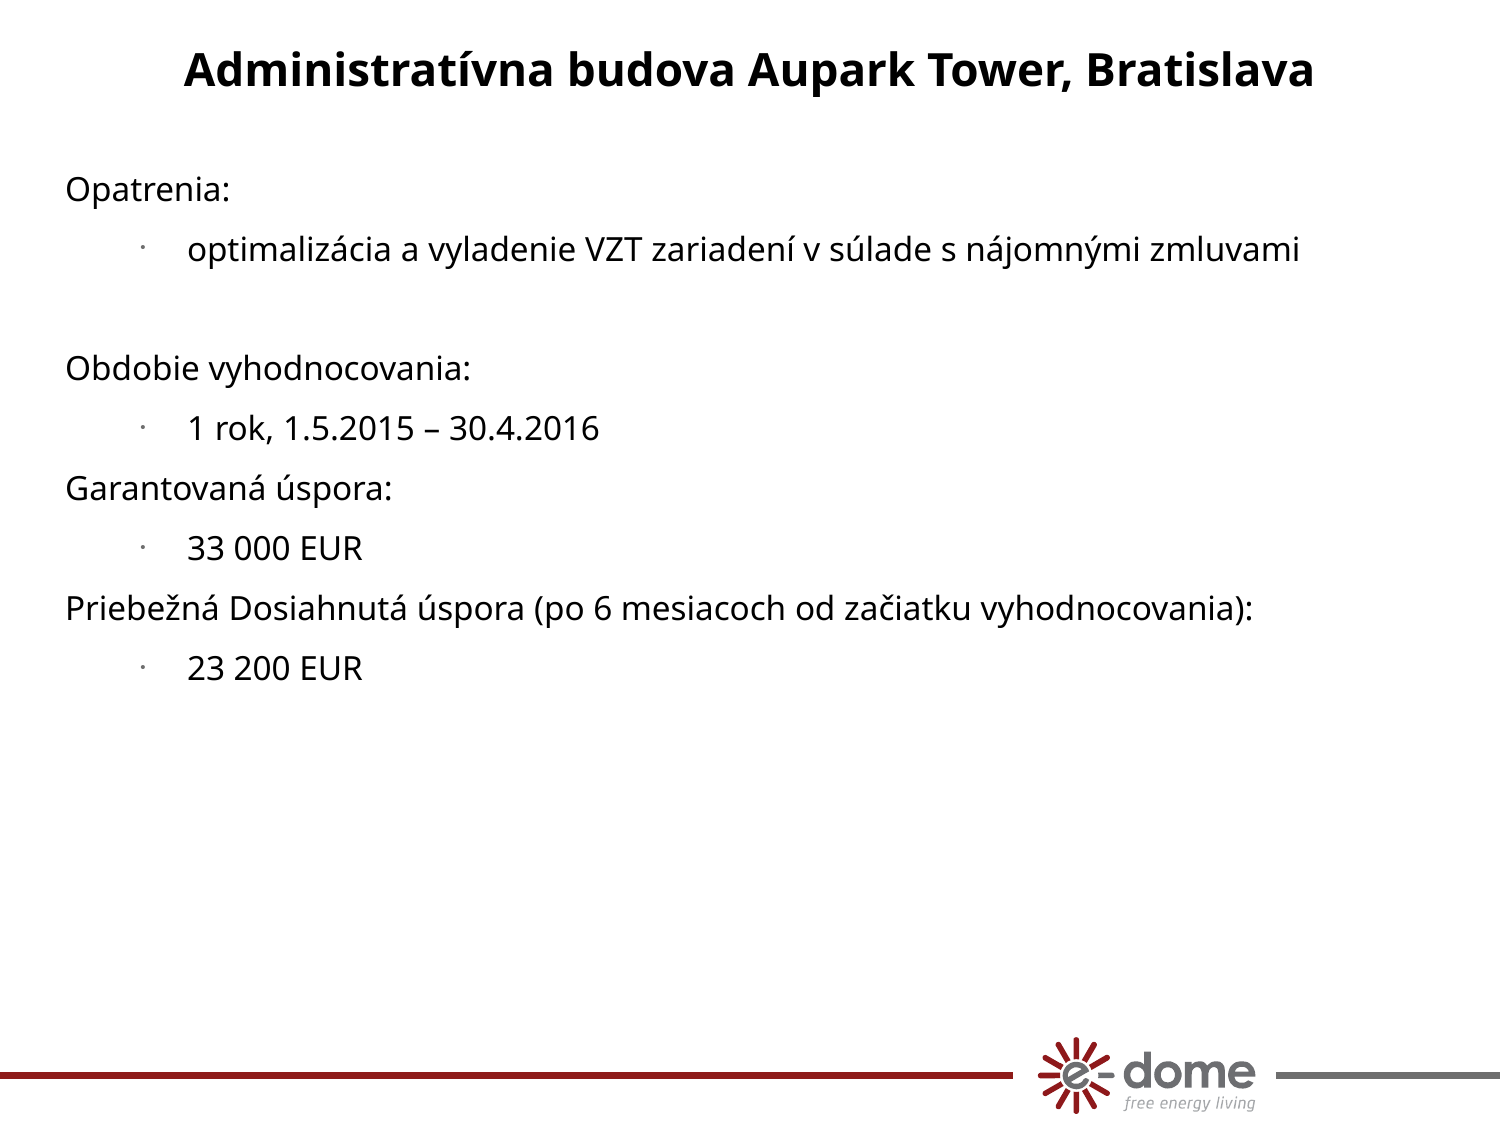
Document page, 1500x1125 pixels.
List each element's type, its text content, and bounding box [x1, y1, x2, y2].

text_box Opatrenia: optimalizácia a vyladenie VZT zariadení v súlade s nájomnými zmluvami Obdobie vyhodnocovania: 1 rok, 1.5.2015 – 30.4.2016 Garantovaná úspora: 33 000 EUR Priebežná Dosiahnutá úspora (po 6 mesiacoch od začiatku vyhodnocovania): 23 200 EUR [50, 140, 1441, 874]
text_box Administratívna budova Aupark Tower, Bratislava [0, 17, 1500, 119]
